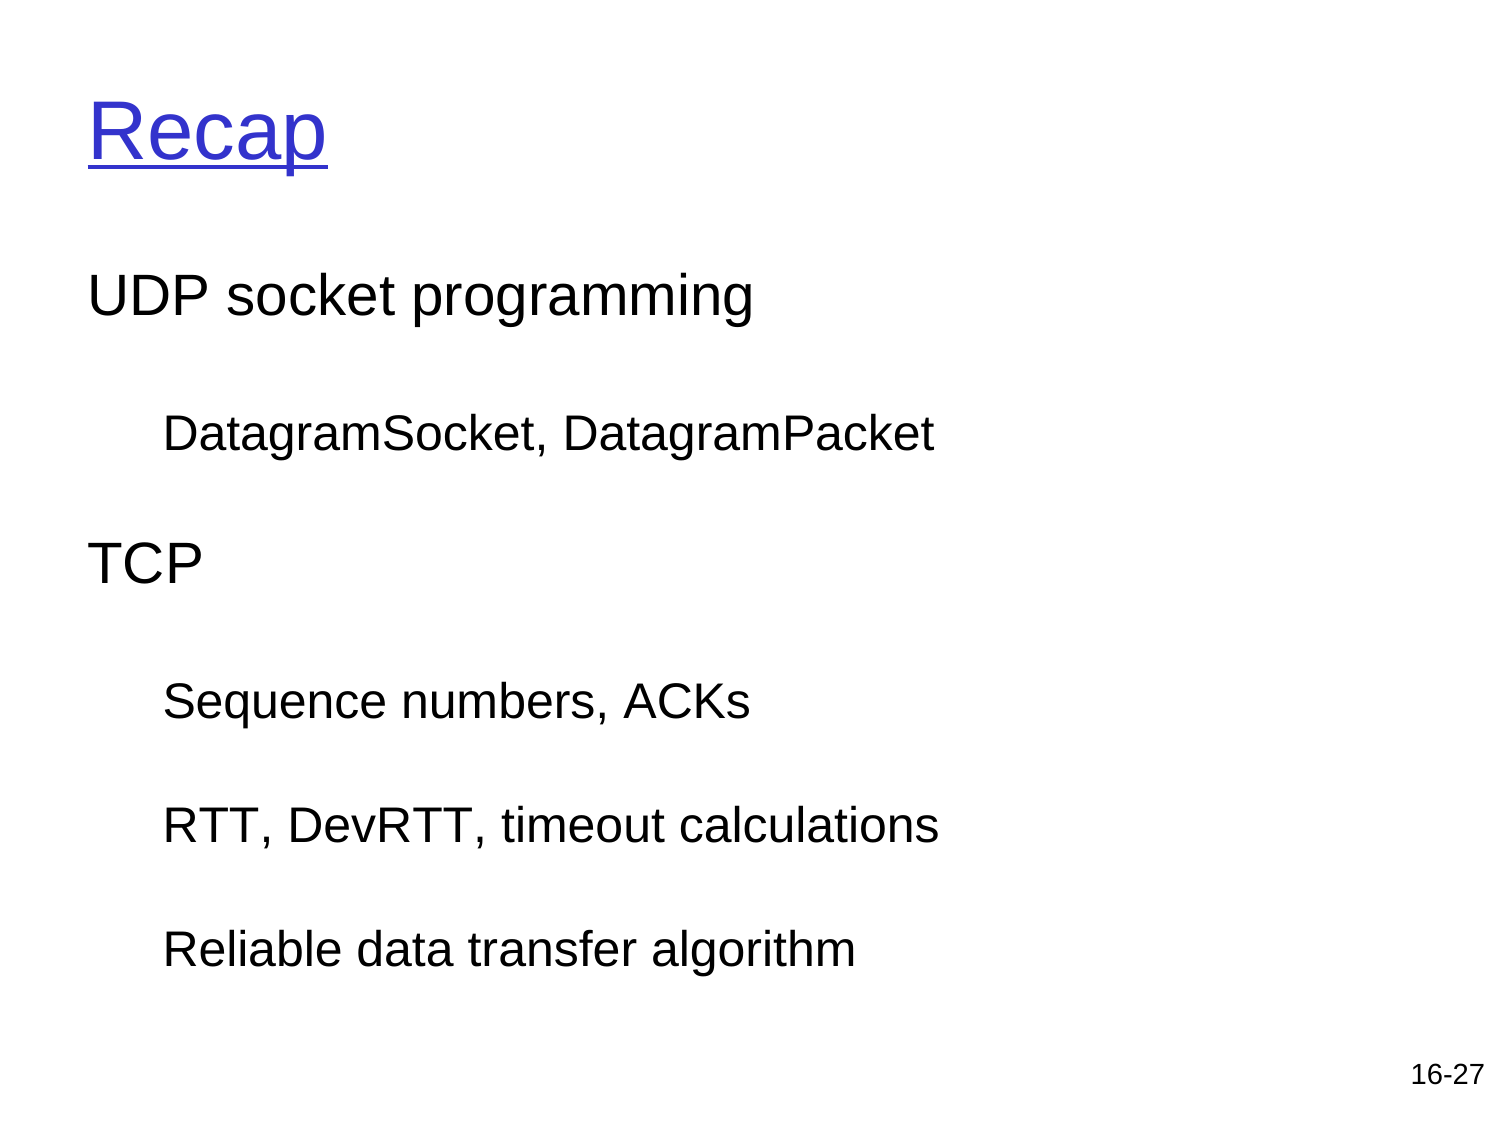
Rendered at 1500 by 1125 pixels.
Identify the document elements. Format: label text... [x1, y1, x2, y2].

list UDP socket programming DatagramSocket, DatagramPacket TCP Sequence numbers, ACKs RTT, DevRTT, timeout calculations Reliable data transfer algorithm [87, 262, 1363, 1026]
title Recap [87, 23, 1363, 239]
